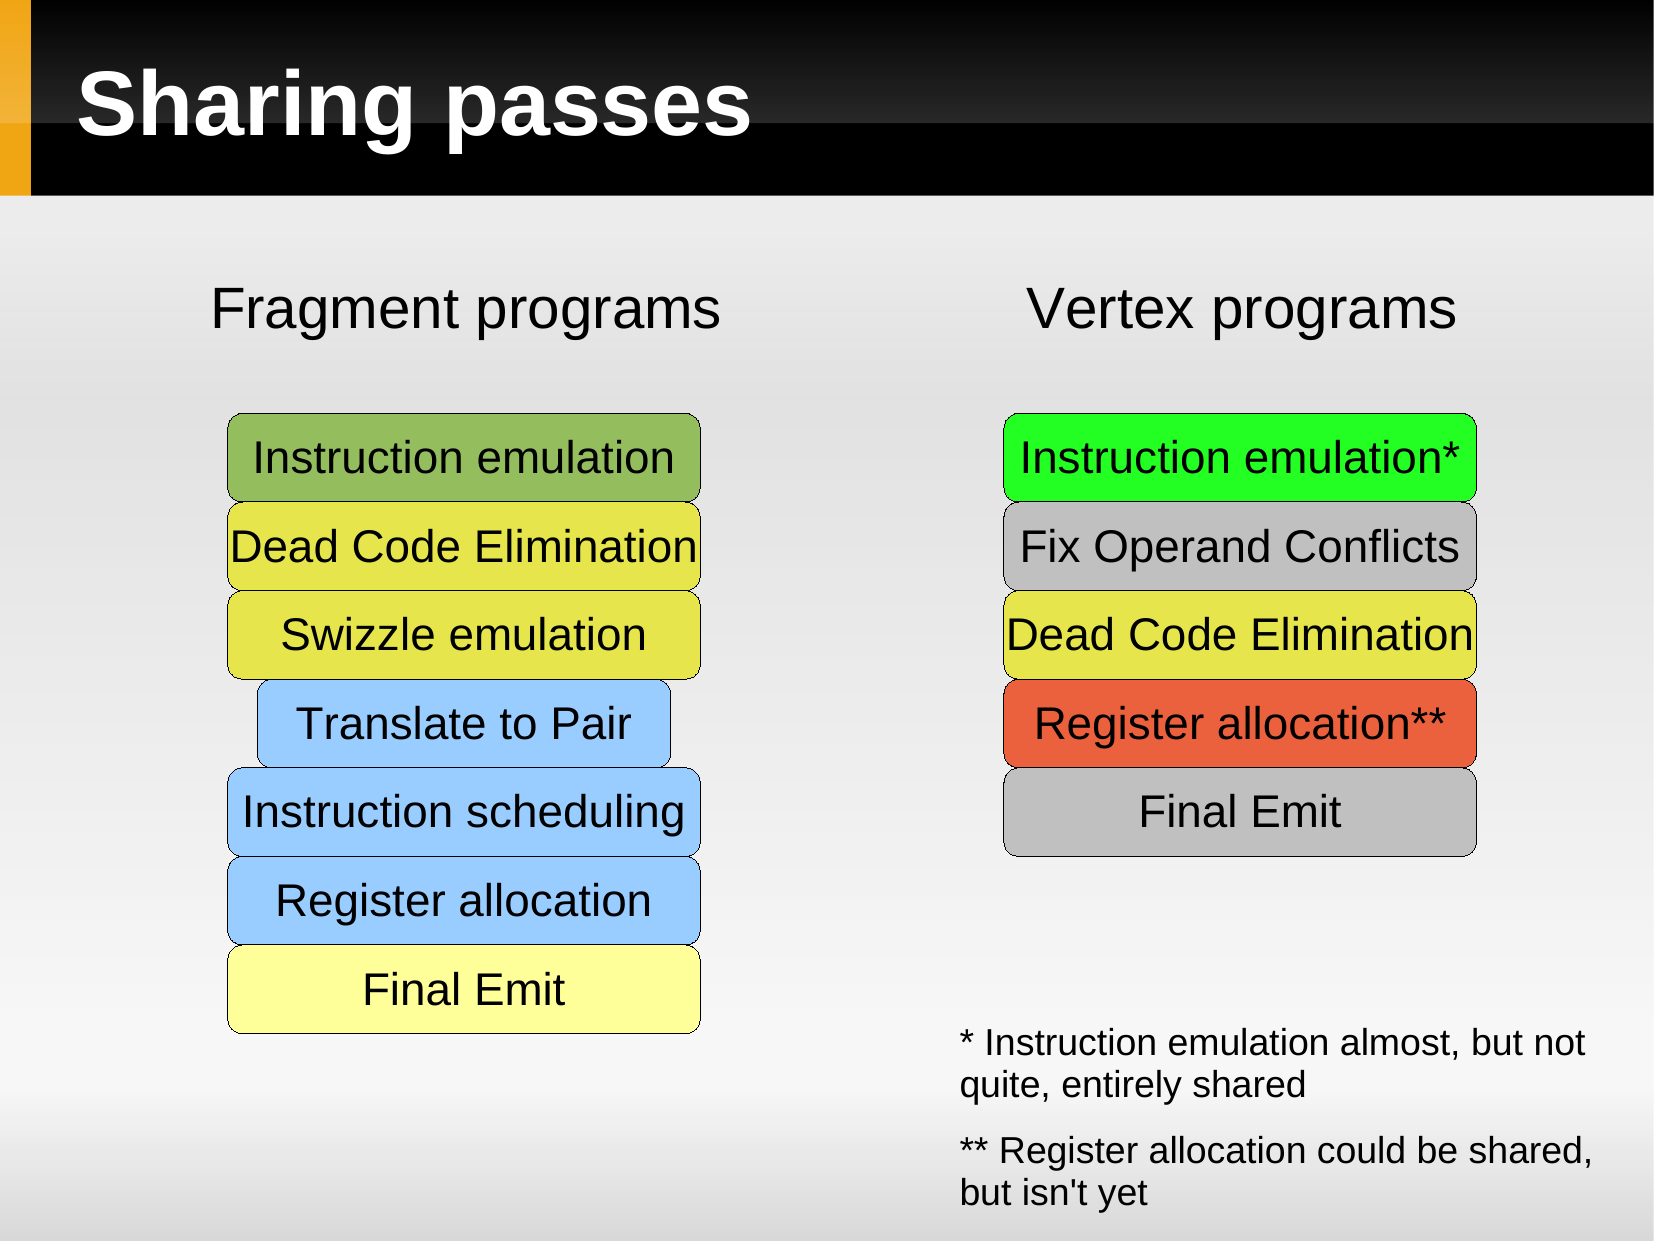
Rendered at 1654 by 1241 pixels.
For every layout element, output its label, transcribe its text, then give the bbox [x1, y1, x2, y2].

title Sharing passes [76, 0, 1565, 208]
text_box Register allocation** [1003, 679, 1477, 768]
picture [0, 0, 1654, 1241]
text_box Vertex programs [1008, 265, 1477, 360]
text_box Instruction emulation [227, 413, 701, 502]
text_box Register allocation [227, 856, 701, 945]
text_box ** Register allocation could be shared, but isn't yet [944, 1123, 1625, 1230]
text_box Swizzle emulation [227, 590, 701, 680]
text_box Dead Code Elimination [227, 501, 701, 591]
text_box Fix Operand Conflicts [1003, 501, 1477, 591]
text_box * Instruction emulation almost, but not quite, entirely shared [944, 1014, 1654, 1123]
text_box Final Emit [1003, 767, 1477, 857]
text_box Final Emit [227, 944, 701, 1034]
text_box Translate to Pair [257, 679, 671, 767]
text_box Instruction emulation* [1003, 413, 1477, 502]
text_box Fragment programs [192, 265, 741, 360]
text_box Instruction scheduling [227, 767, 701, 856]
text_box Dead Code Elimination [1003, 591, 1477, 679]
